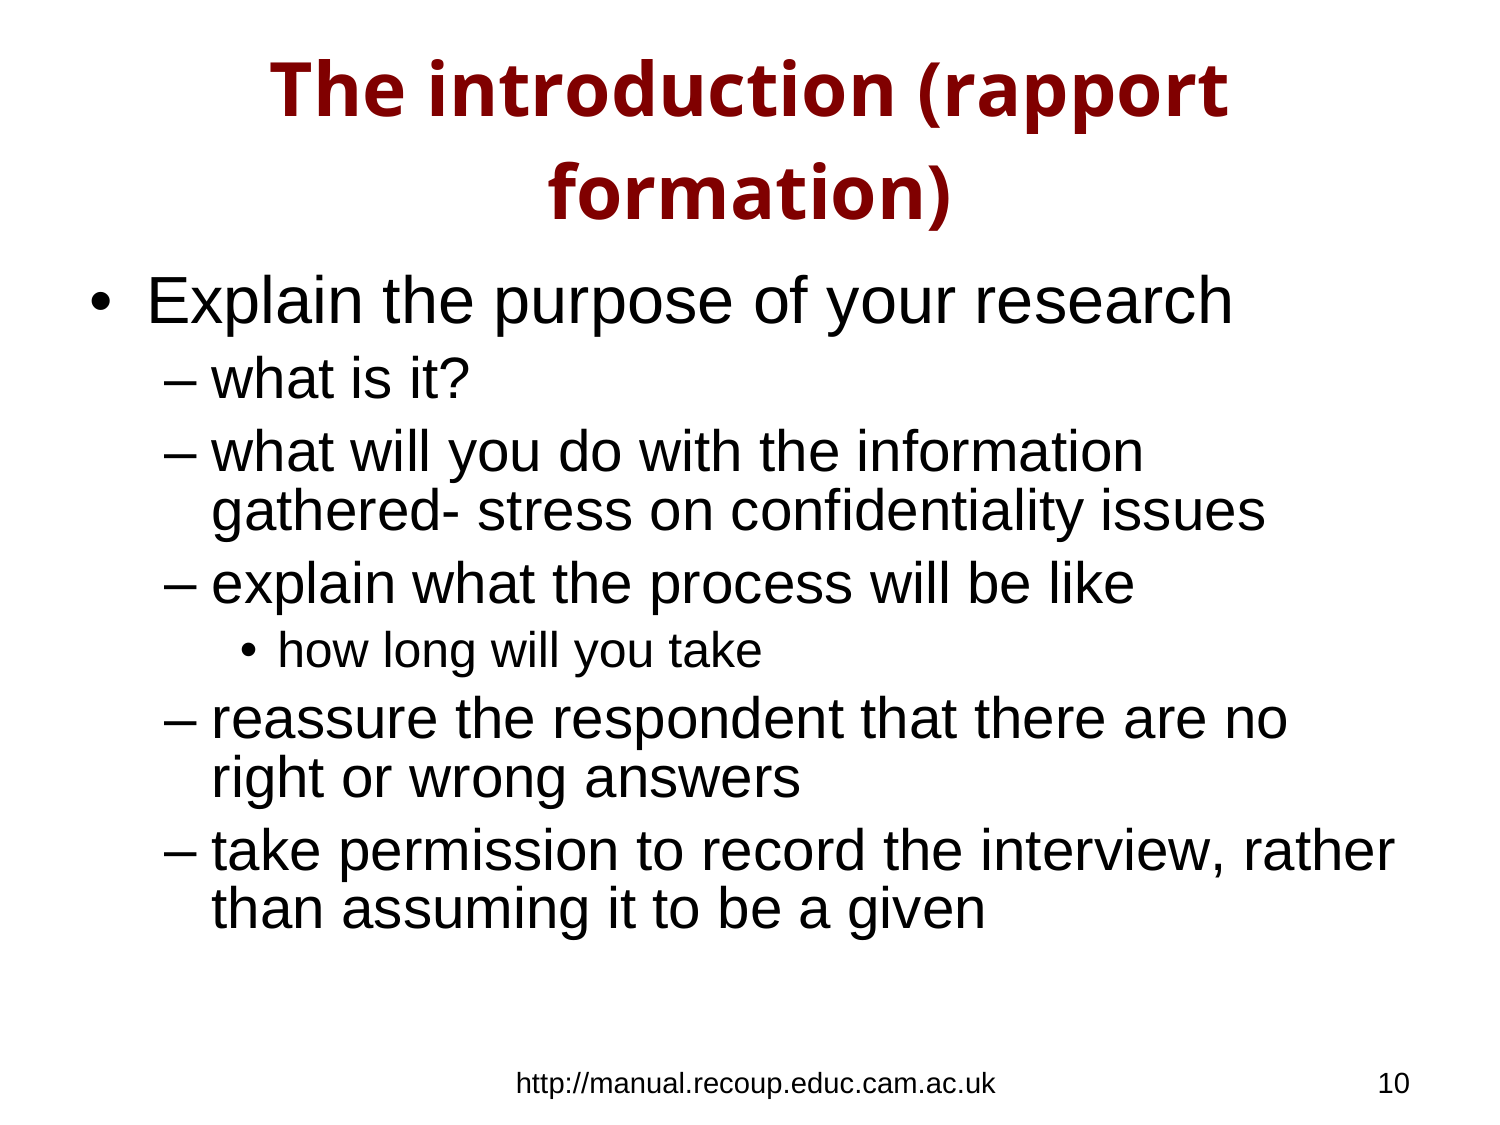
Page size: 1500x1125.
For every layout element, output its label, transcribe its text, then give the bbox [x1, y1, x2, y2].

title The introduction (rapport formation) [75, 45, 1426, 233]
list Explain the purpose of your research what is it? what will you do with the information gathered- stress on confidentiality issues explain what the process will be like how long will you take reassure the respondent that there are no right or wrong answers take permission to record the interview, rather than assuming it to be a given [75, 262, 1426, 1082]
